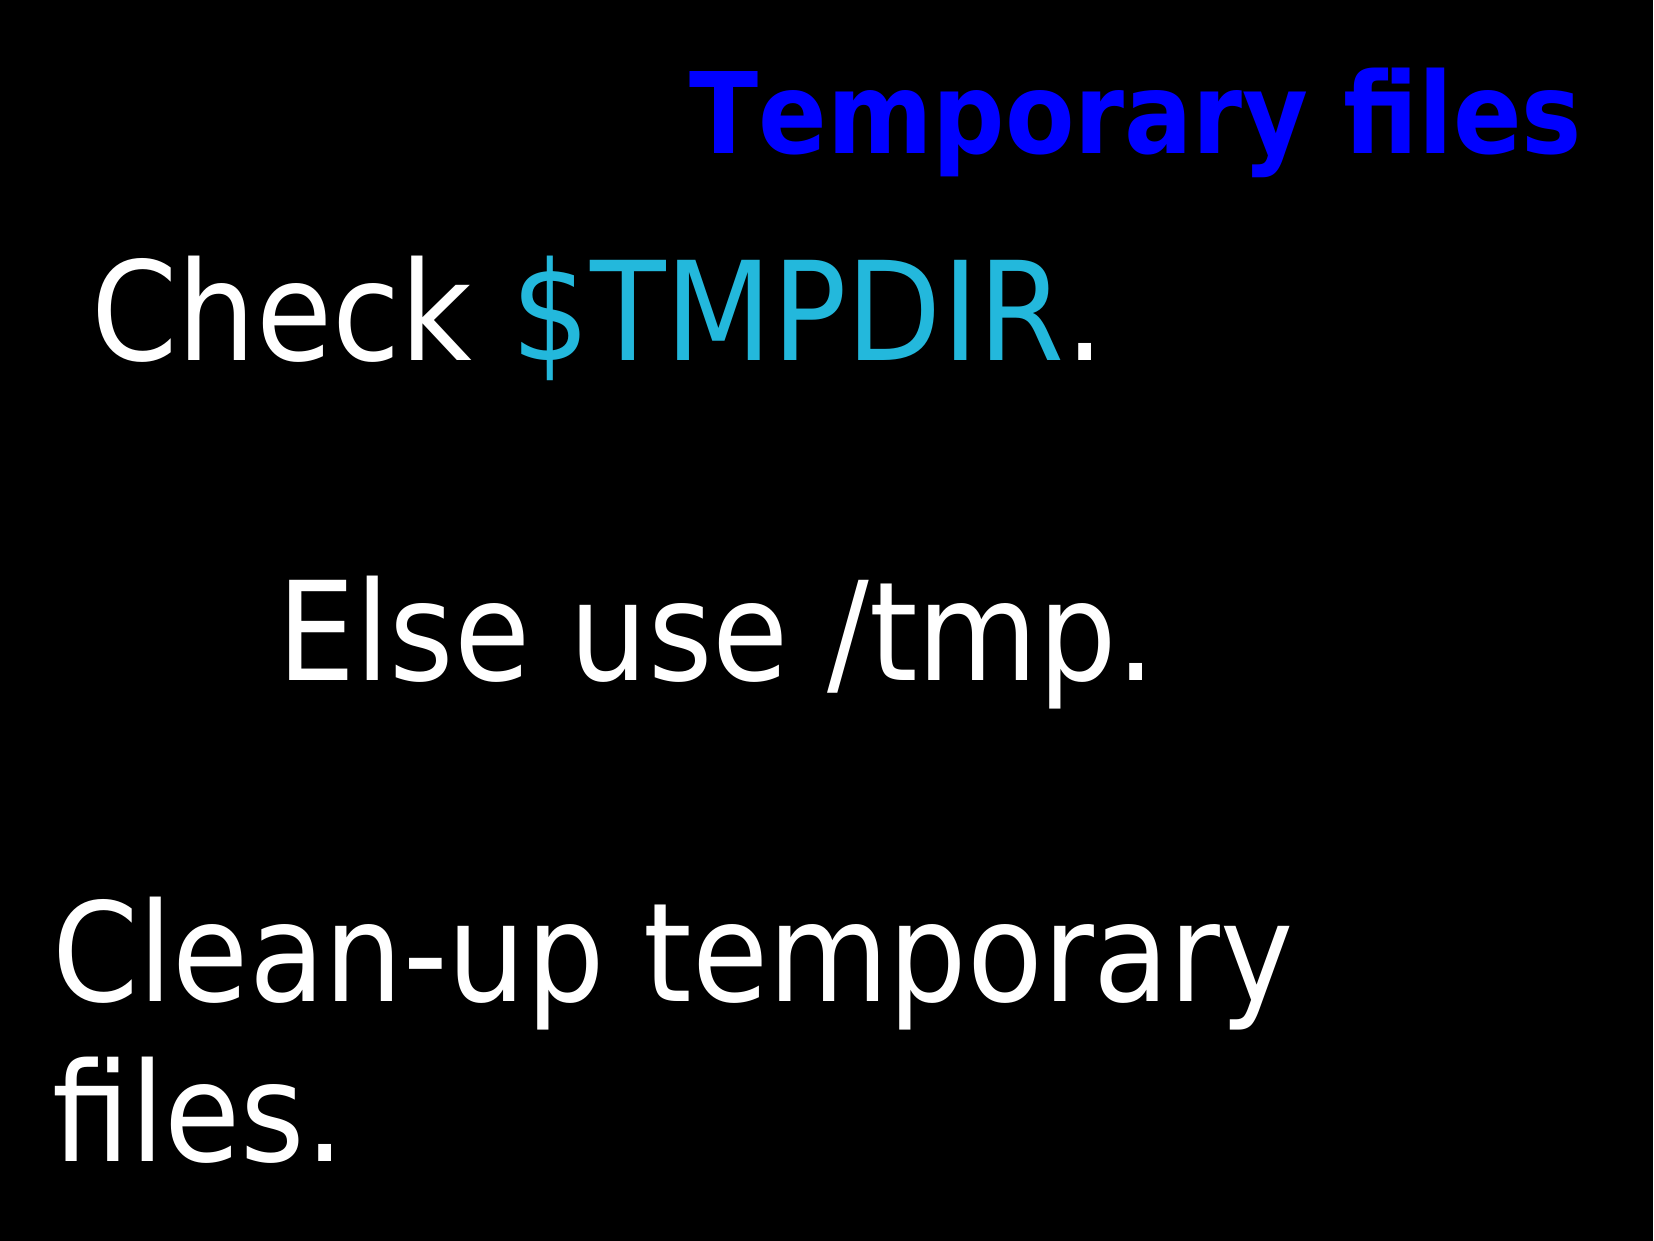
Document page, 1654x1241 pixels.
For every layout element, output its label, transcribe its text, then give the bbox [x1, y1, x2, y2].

text_box Check $TMPDIR. Else use /tmp. Clean-up temporary files. [37, 225, 1613, 1042]
text_box Temporary files [675, 41, 1613, 188]
